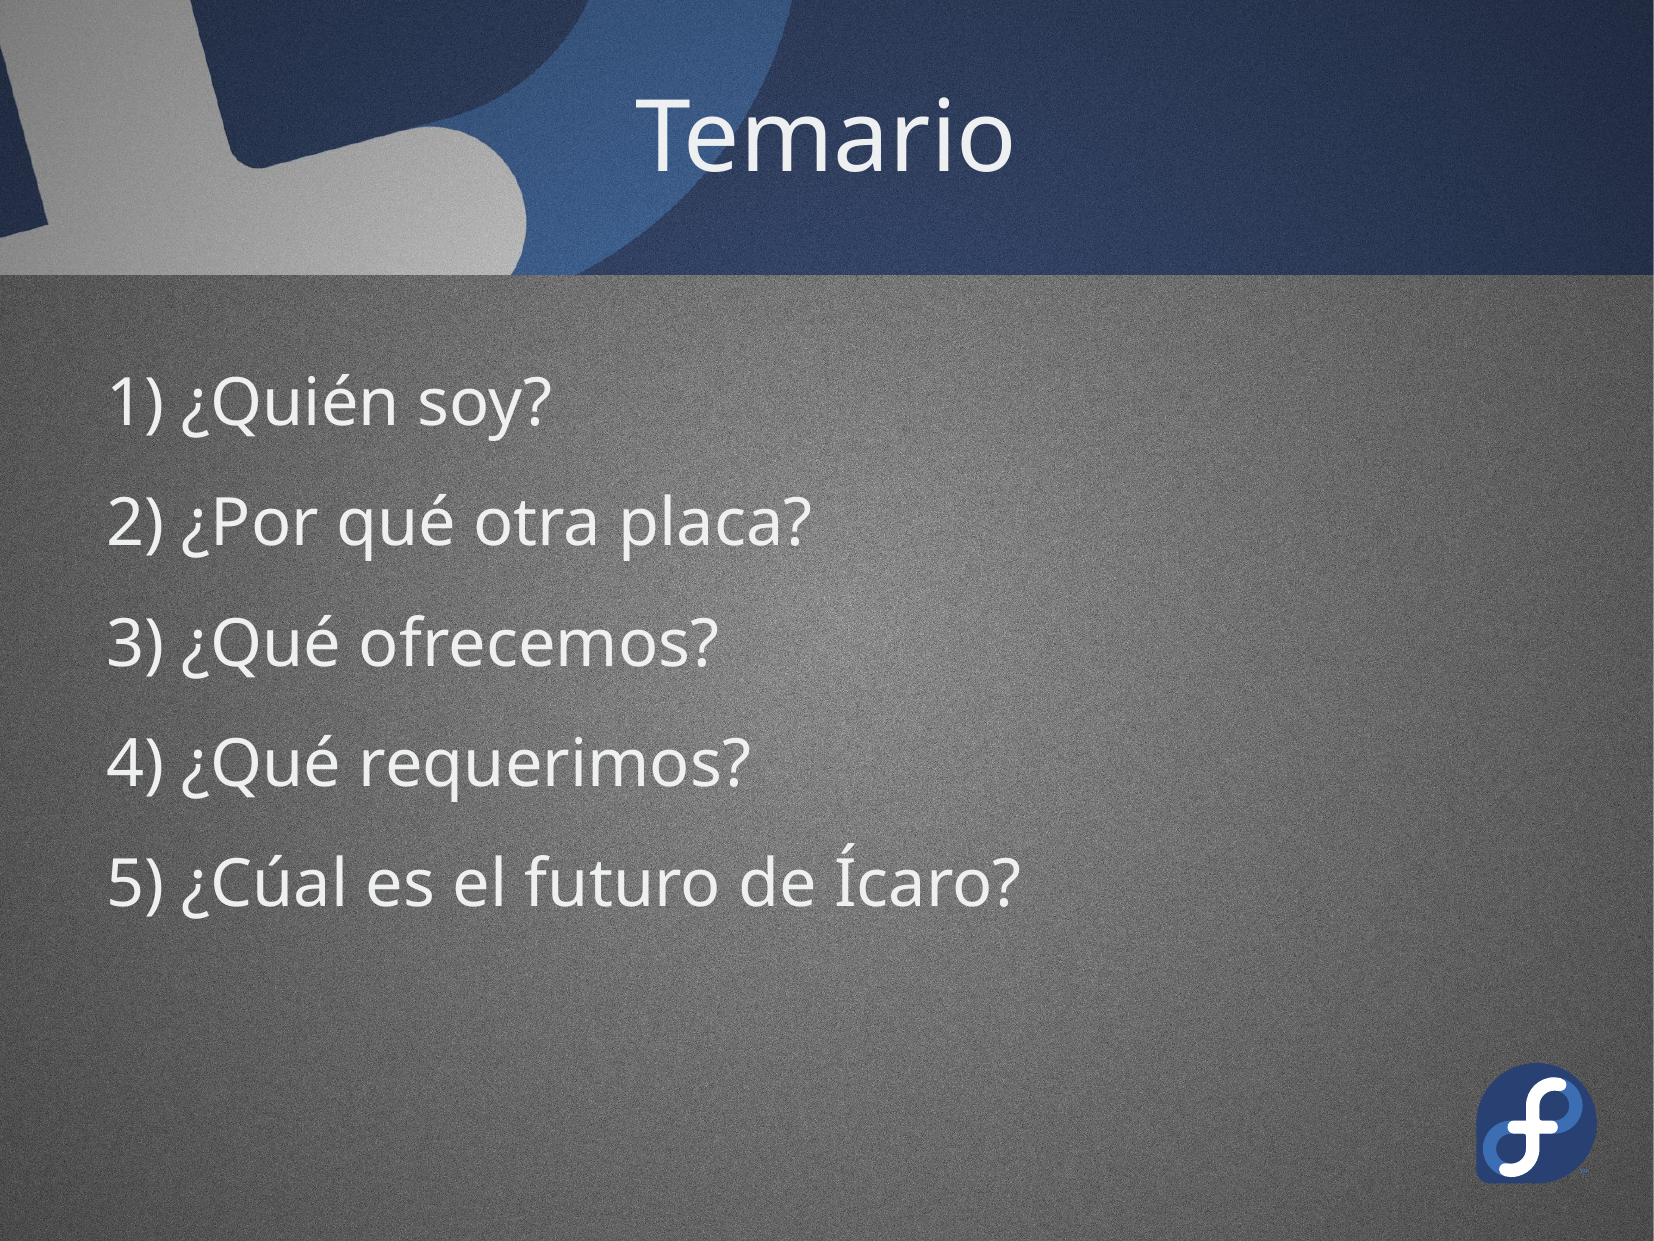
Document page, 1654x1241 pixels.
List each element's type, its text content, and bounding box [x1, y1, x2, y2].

list ¿Quién soy? ¿Por qué otra placa? ¿Qué ofrecemos? ¿Qué requerimos? ¿Cúal es el futuro de Ícaro? [88, 354, 1565, 1063]
picture [0, 0, 1654, 1241]
title Temario [88, 29, 1565, 237]
